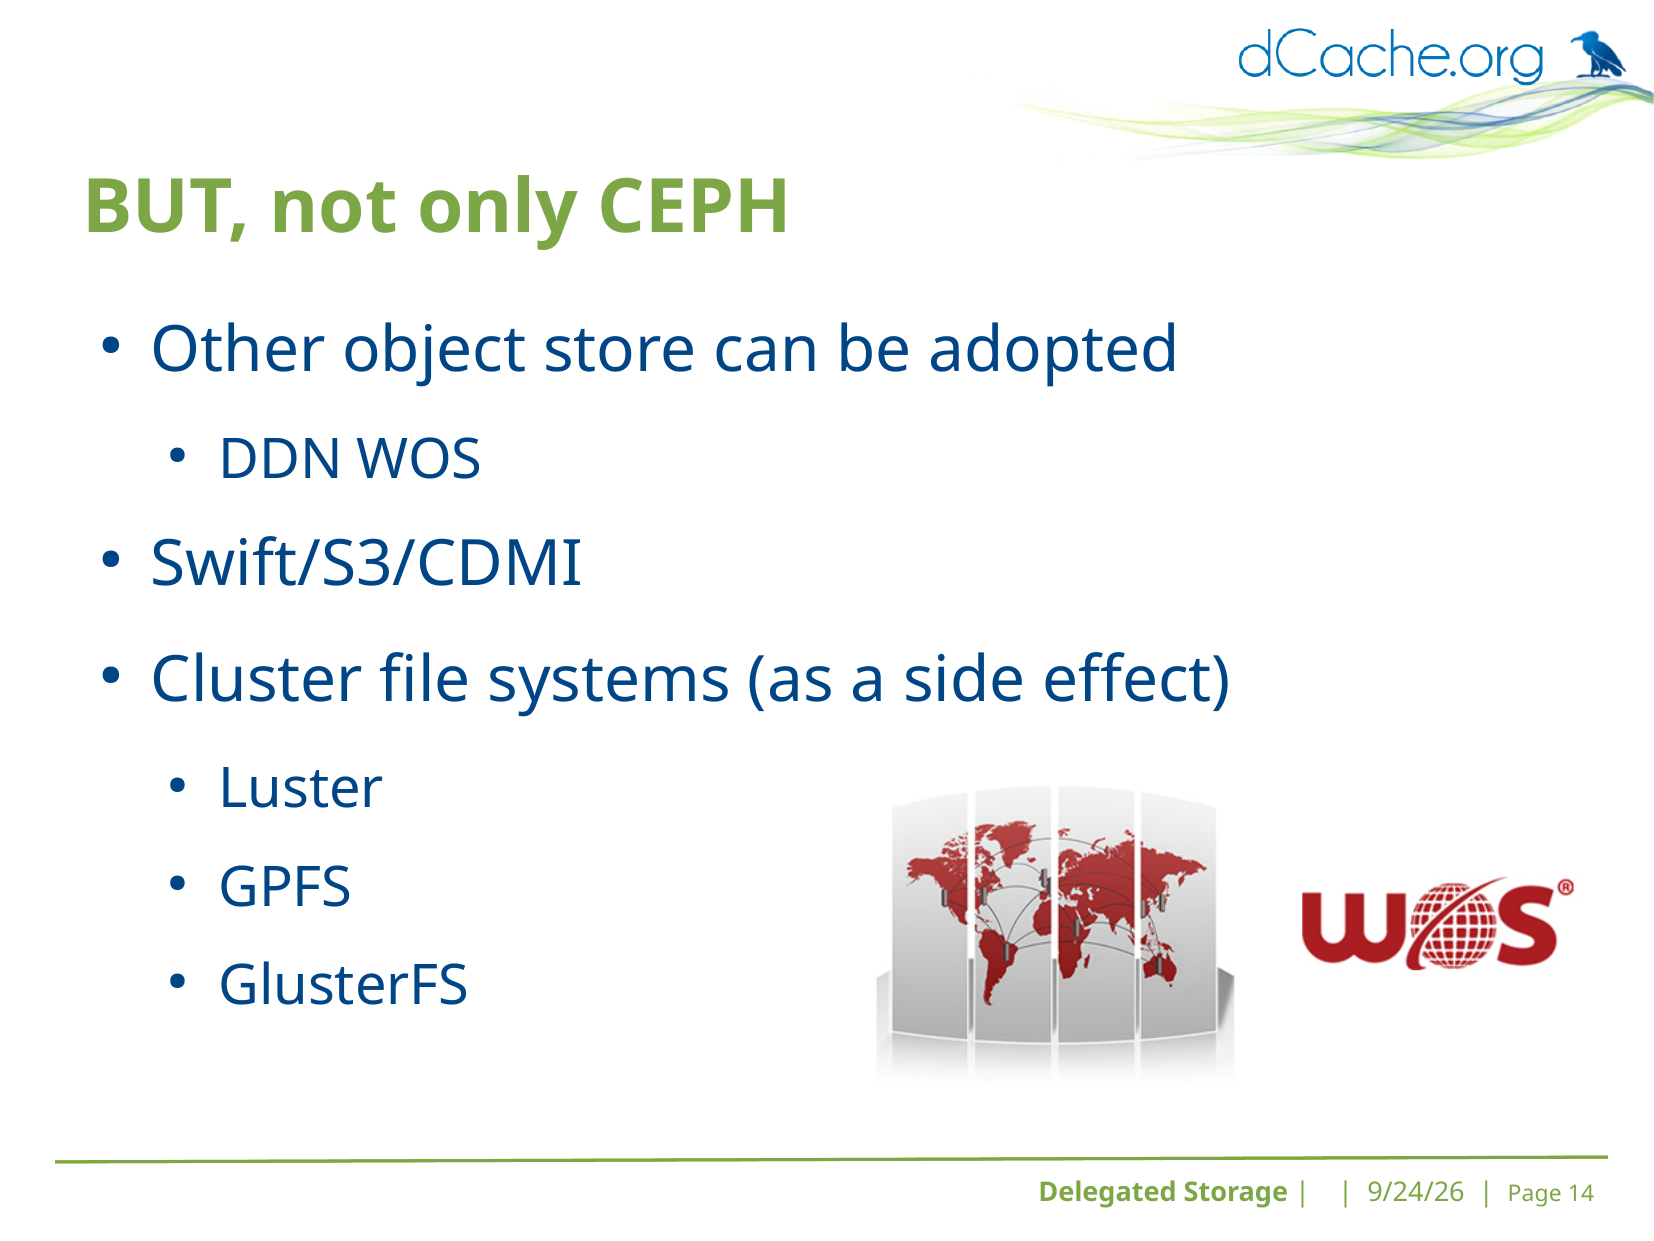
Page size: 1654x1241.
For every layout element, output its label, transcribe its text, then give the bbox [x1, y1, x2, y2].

picture [870, 760, 1591, 1111]
title BUT, not only CEPH [82, 155, 1605, 252]
list Other object store can be adopted DDN WOS Swift/S3/CDMI Cluster file systems (as a side effect) Luster GPFS GlusterFS [82, 302, 1571, 1023]
picture [956, 16, 1654, 169]
